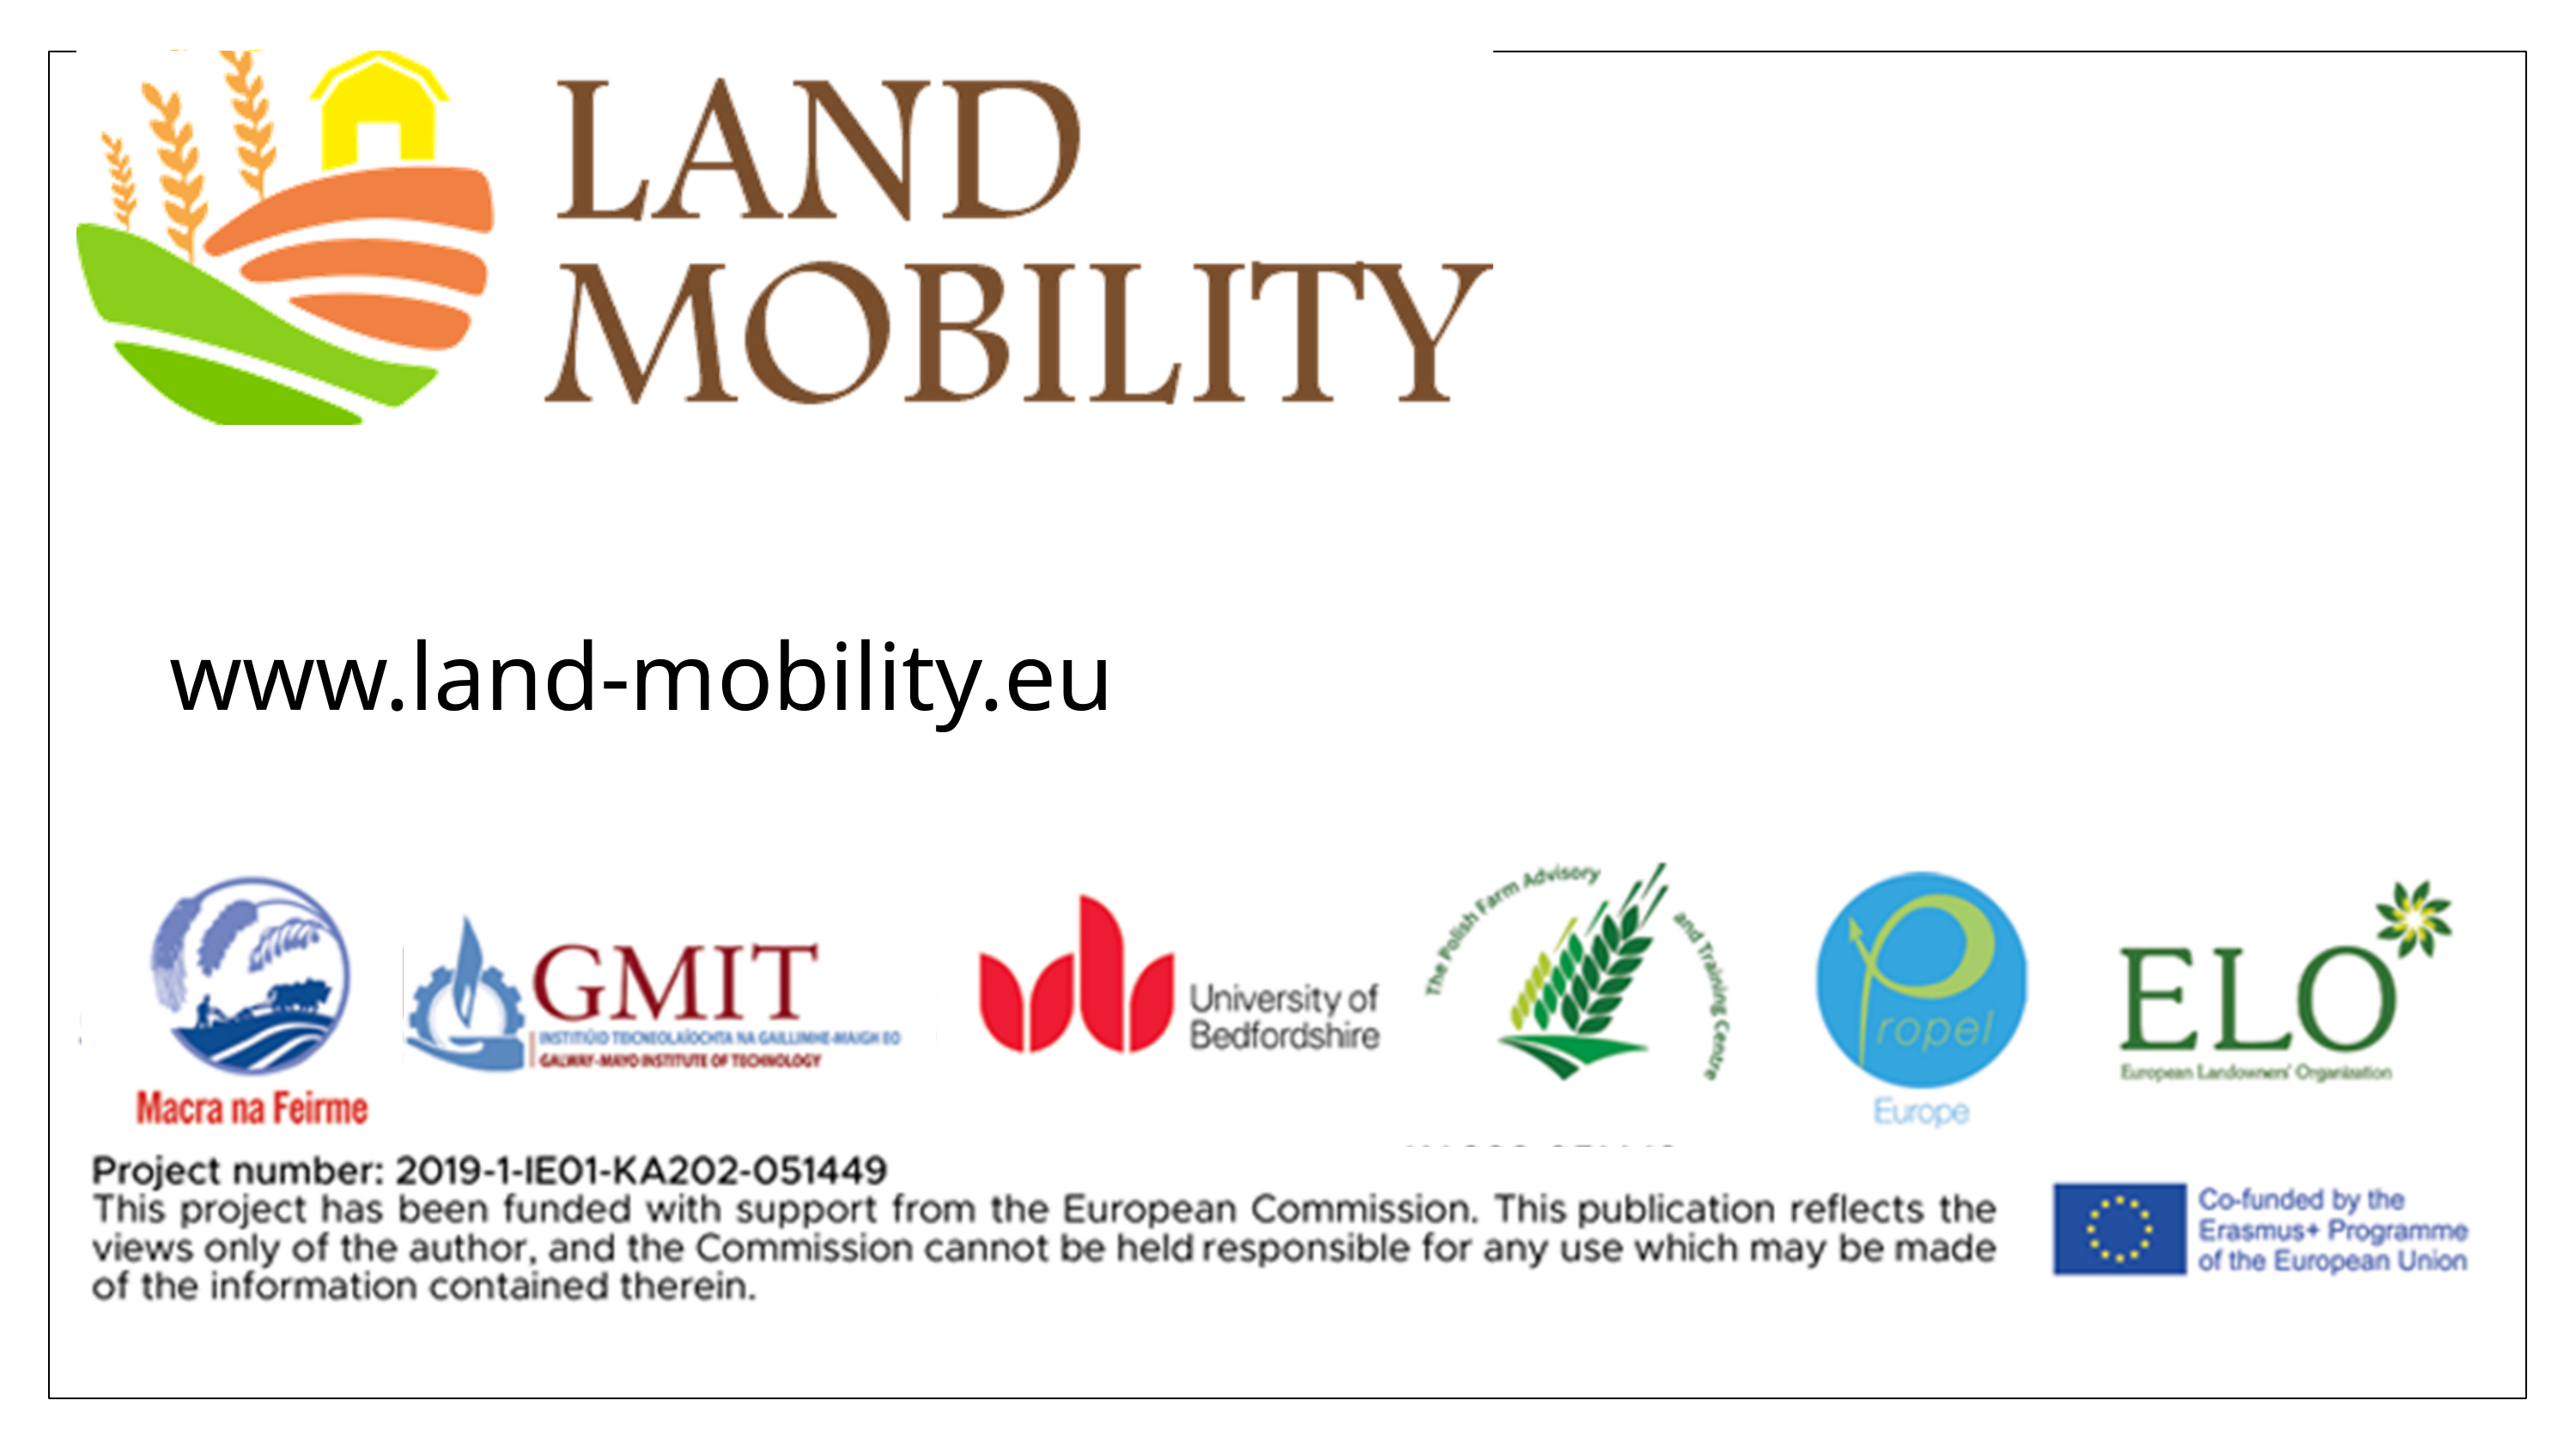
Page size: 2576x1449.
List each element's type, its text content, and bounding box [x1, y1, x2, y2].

picture [76, 850, 2500, 1312]
picture [76, 50, 1493, 425]
text_box www.land-mobility.eu [144, 598, 1140, 729]
